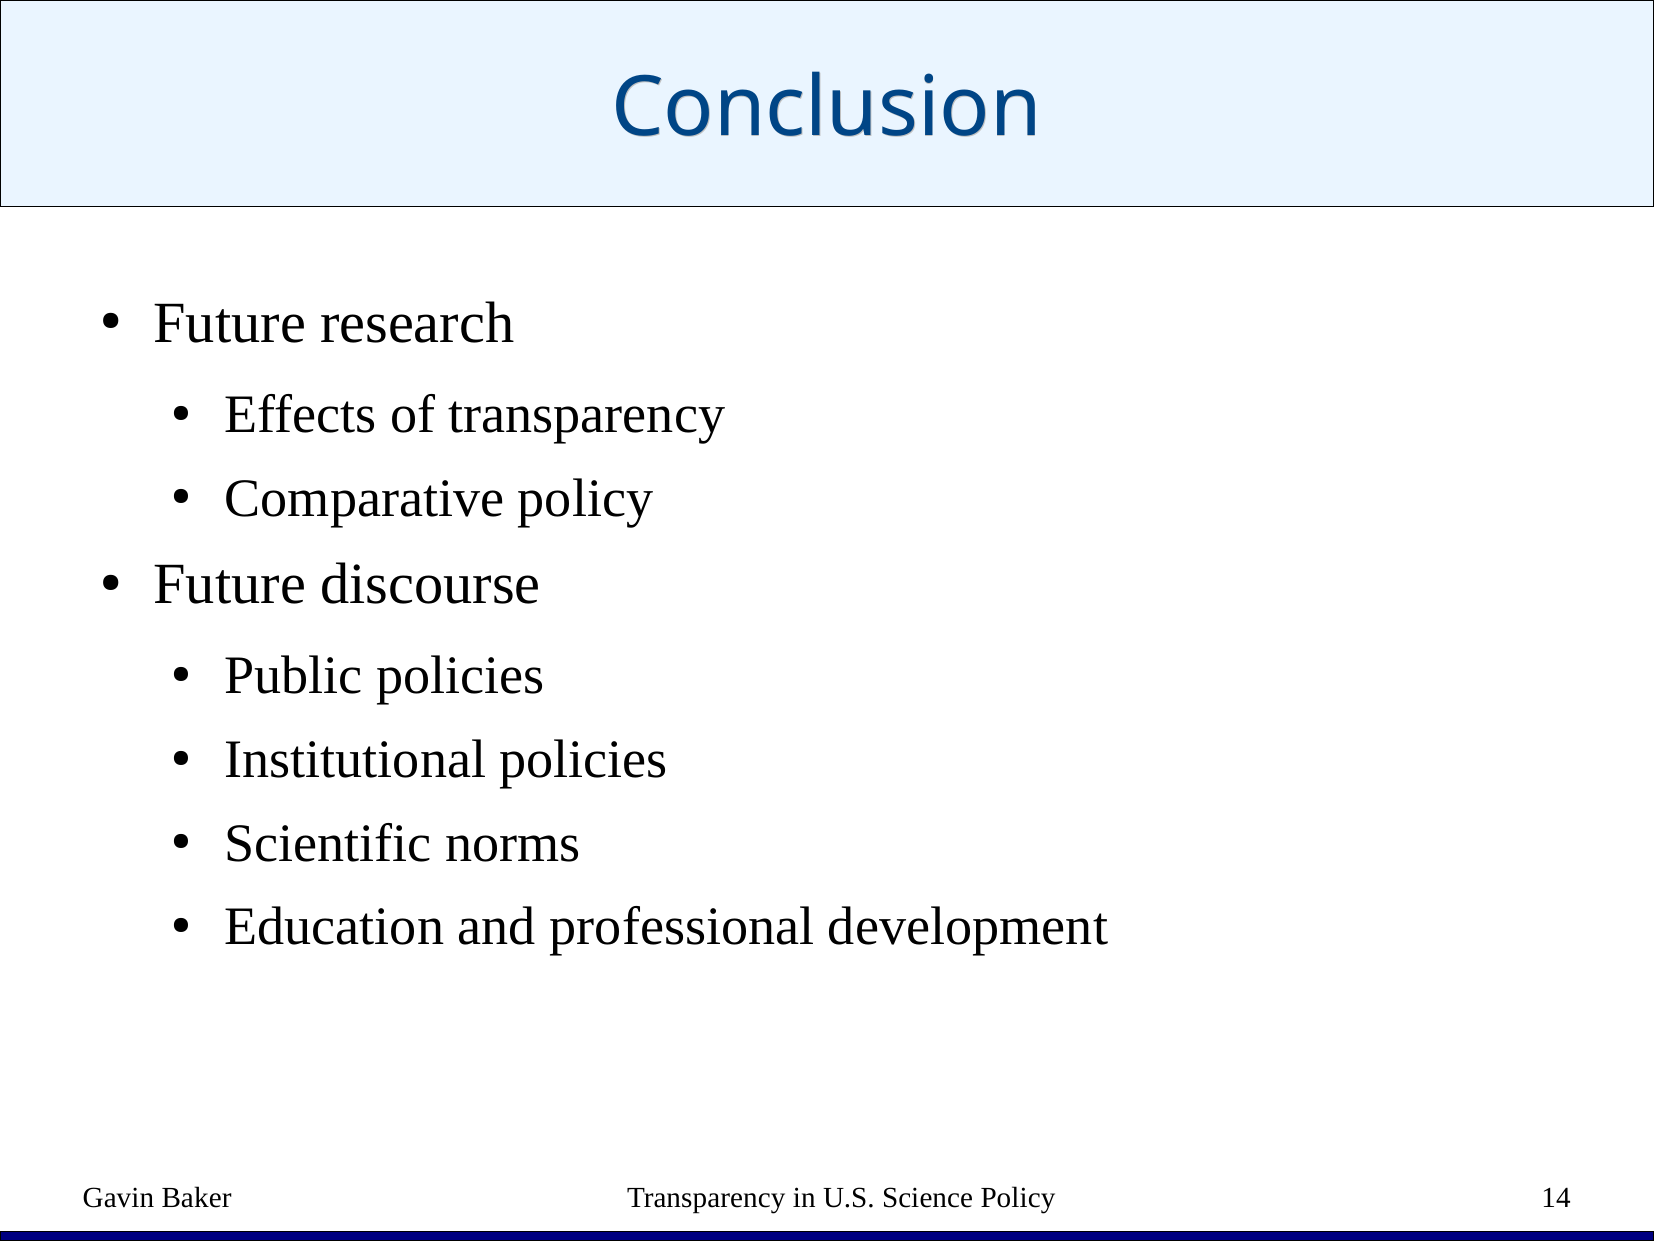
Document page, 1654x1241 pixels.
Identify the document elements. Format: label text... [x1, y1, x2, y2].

title Conclusion [82, 36, 1571, 170]
list Future research Effects of transparency Comparative policy Future discourse Public policies Institutional policies Scientific norms Education and professional development [82, 290, 1571, 1094]
